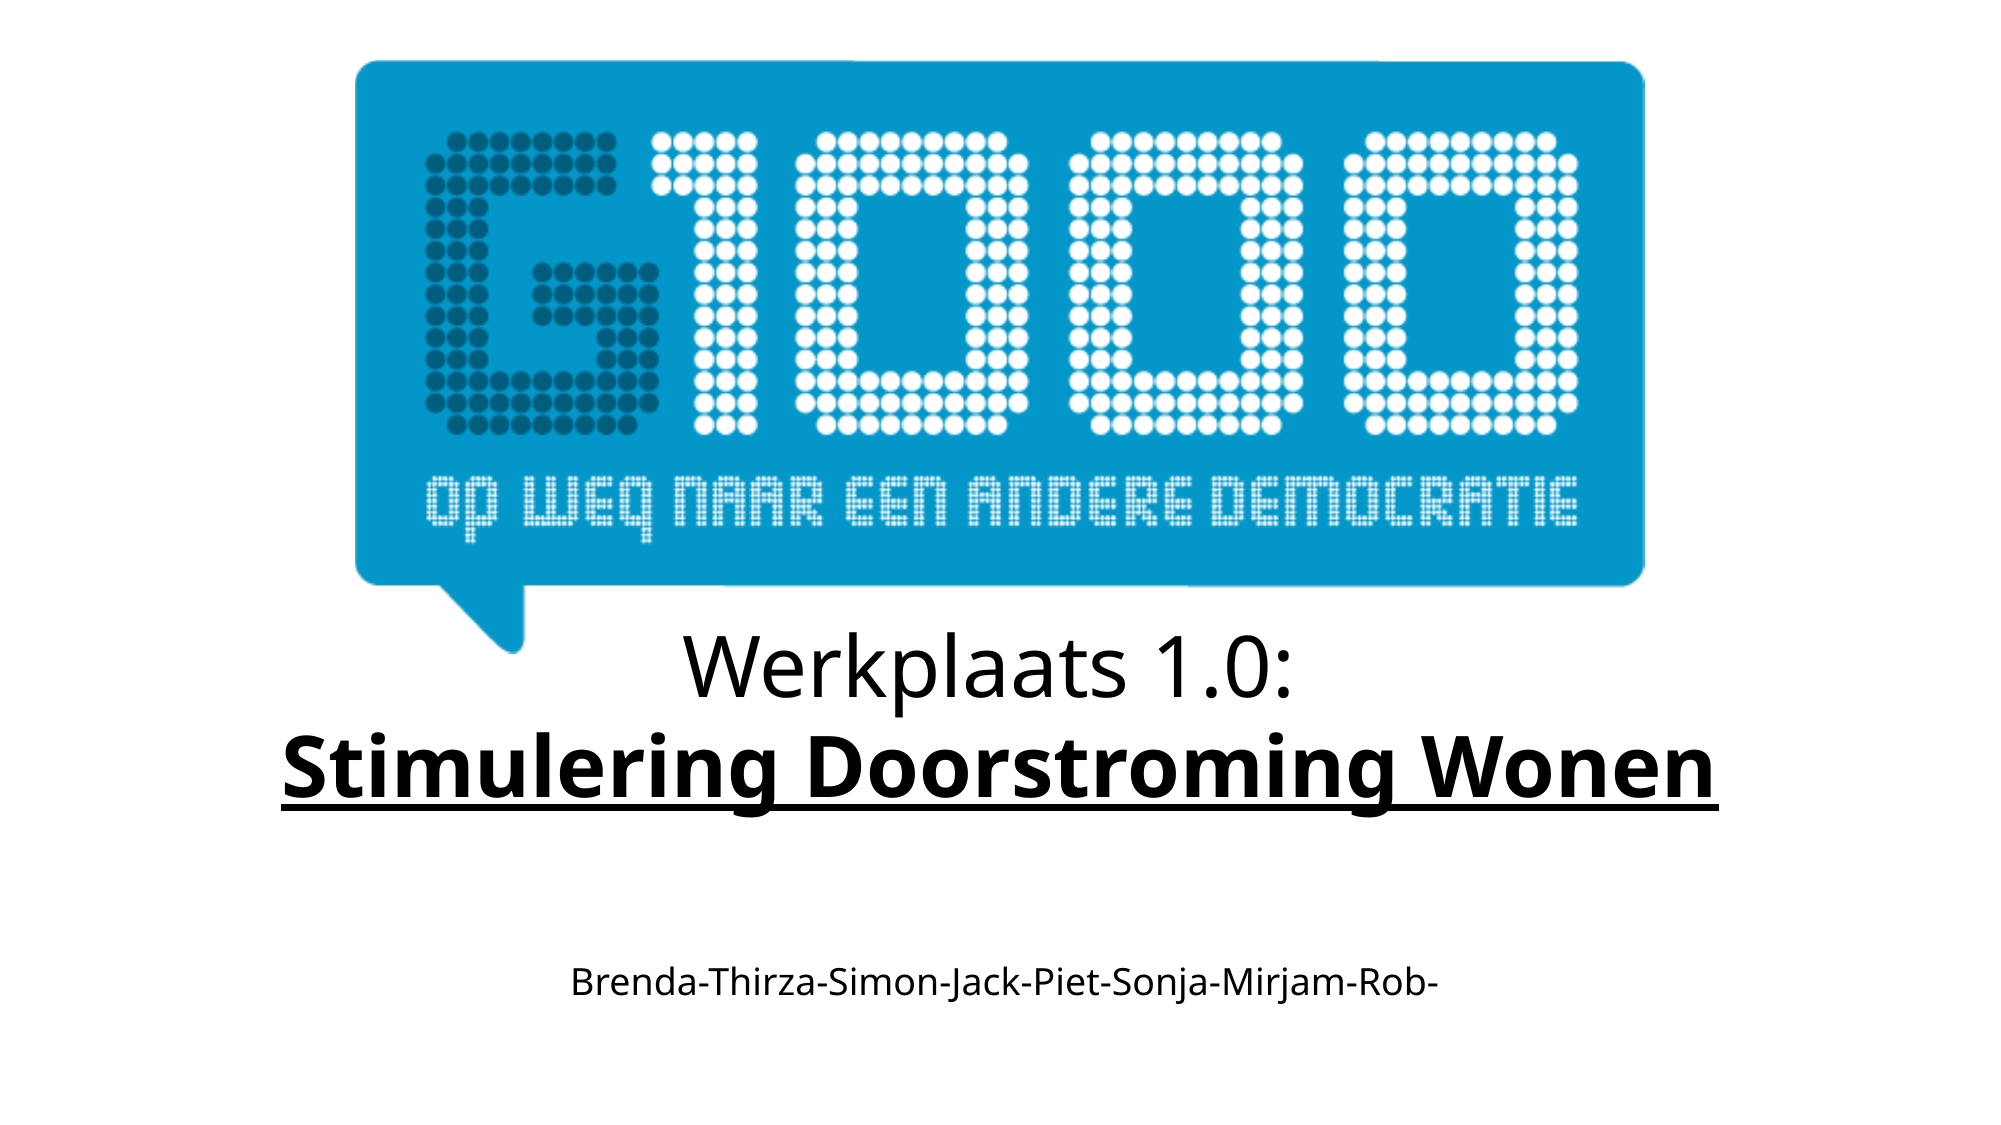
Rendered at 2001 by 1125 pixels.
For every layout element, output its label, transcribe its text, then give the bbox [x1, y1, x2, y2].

subtitle Werkplaats 1.0: Stimulering Doorstroming Wonen [249, 624, 1750, 897]
picture [355, 60, 1645, 654]
text_box Brenda-Thirza-Simon-Jack-Piet-Sonja-Mirjam-Rob- [555, 950, 1513, 1011]
